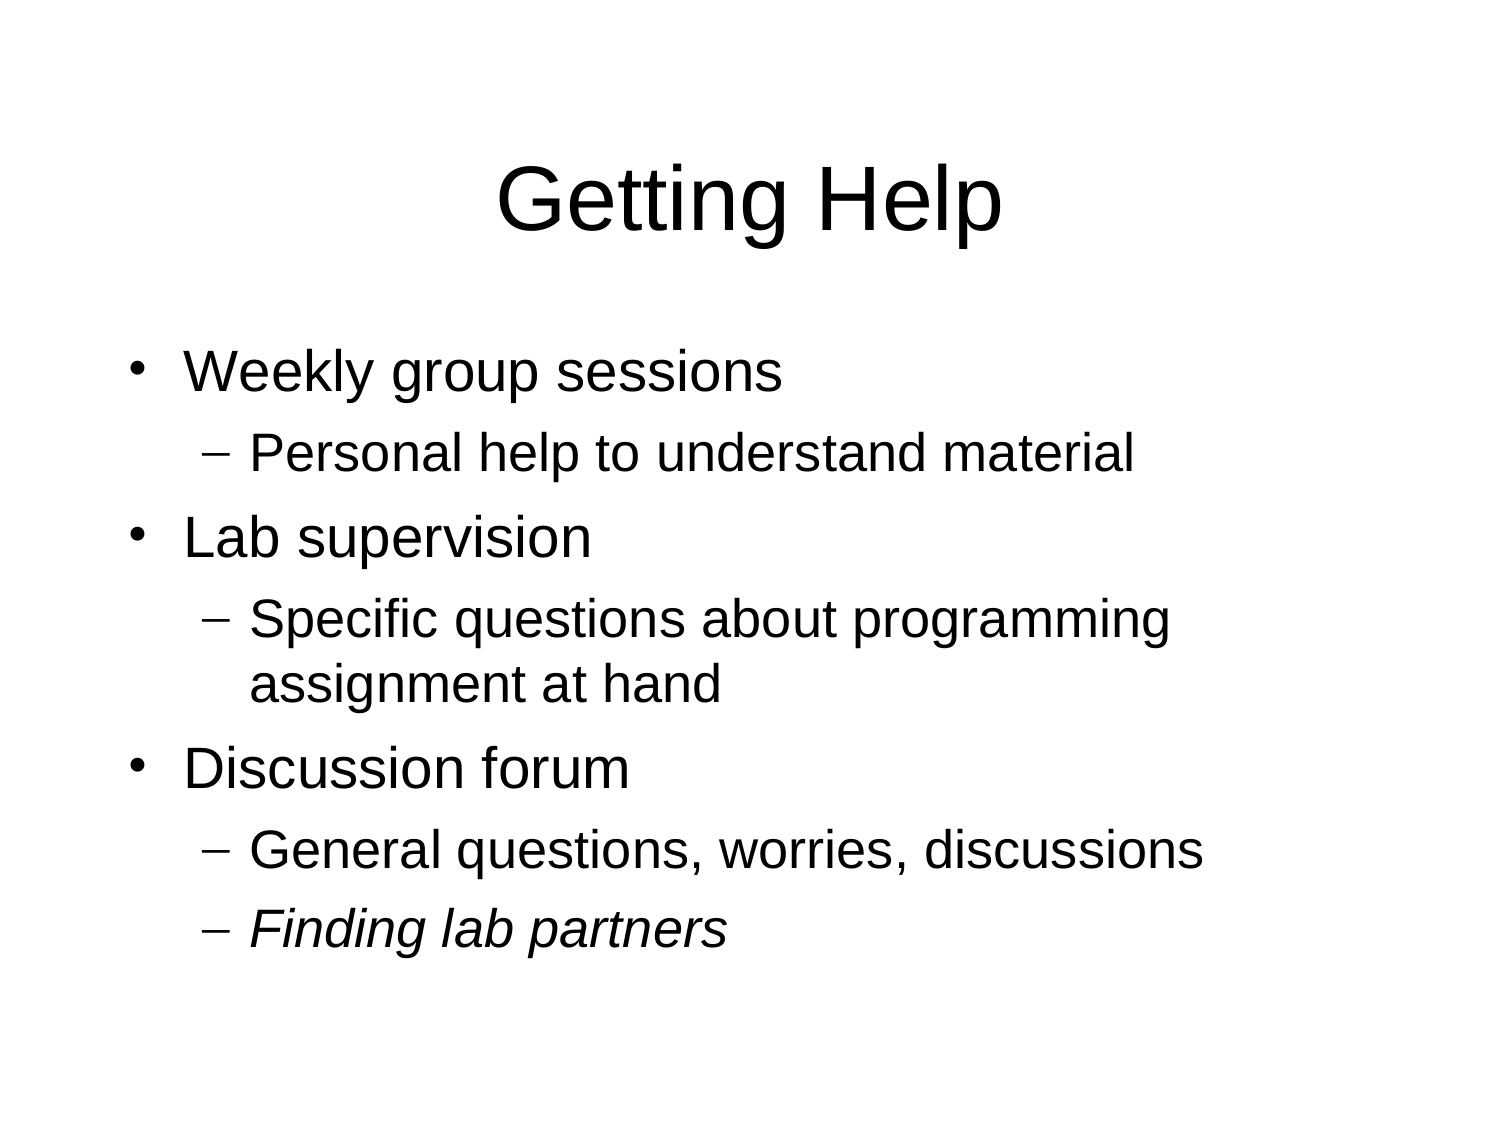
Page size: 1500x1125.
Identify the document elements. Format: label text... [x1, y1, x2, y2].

title Getting Help [112, 99, 1388, 288]
list Weekly group sessions Personal help to understand material Lab supervision Specific questions about programming assignment at hand Discussion forum General questions, worries, discussions Finding lab partners [112, 324, 1388, 978]
